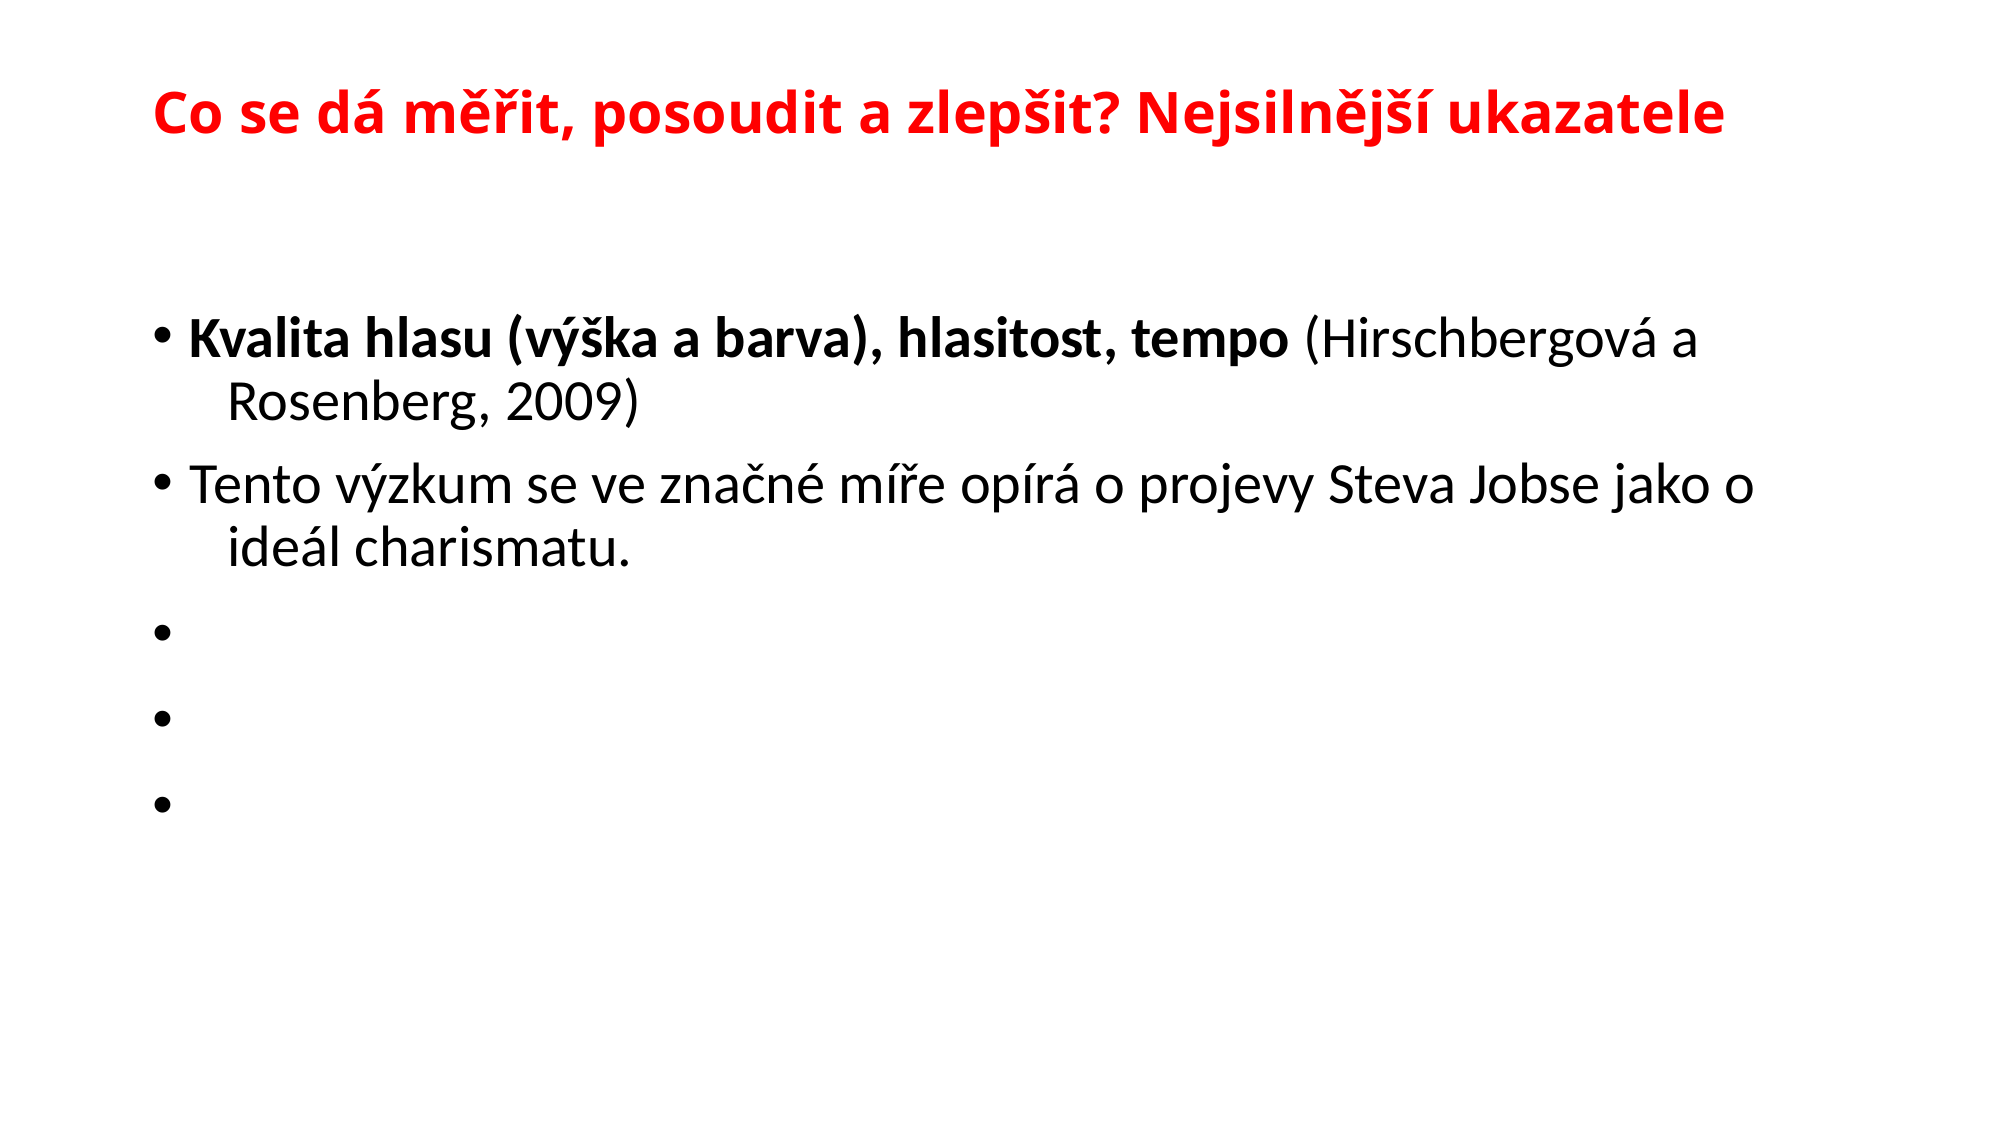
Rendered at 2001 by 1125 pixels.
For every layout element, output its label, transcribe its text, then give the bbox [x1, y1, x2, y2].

list Kvalita hlasu (výška a barva), hlasitost, tempo (Hirschbergová a Rosenberg, 2009) Tento výzkum se ve značné míře opírá o projevy Steva Jobse jako o ideál charismatu. [137, 299, 1863, 1014]
title Co se dá měřit, posoudit a zlepšit? Nejsilnější ukazatele [137, 59, 1863, 278]
